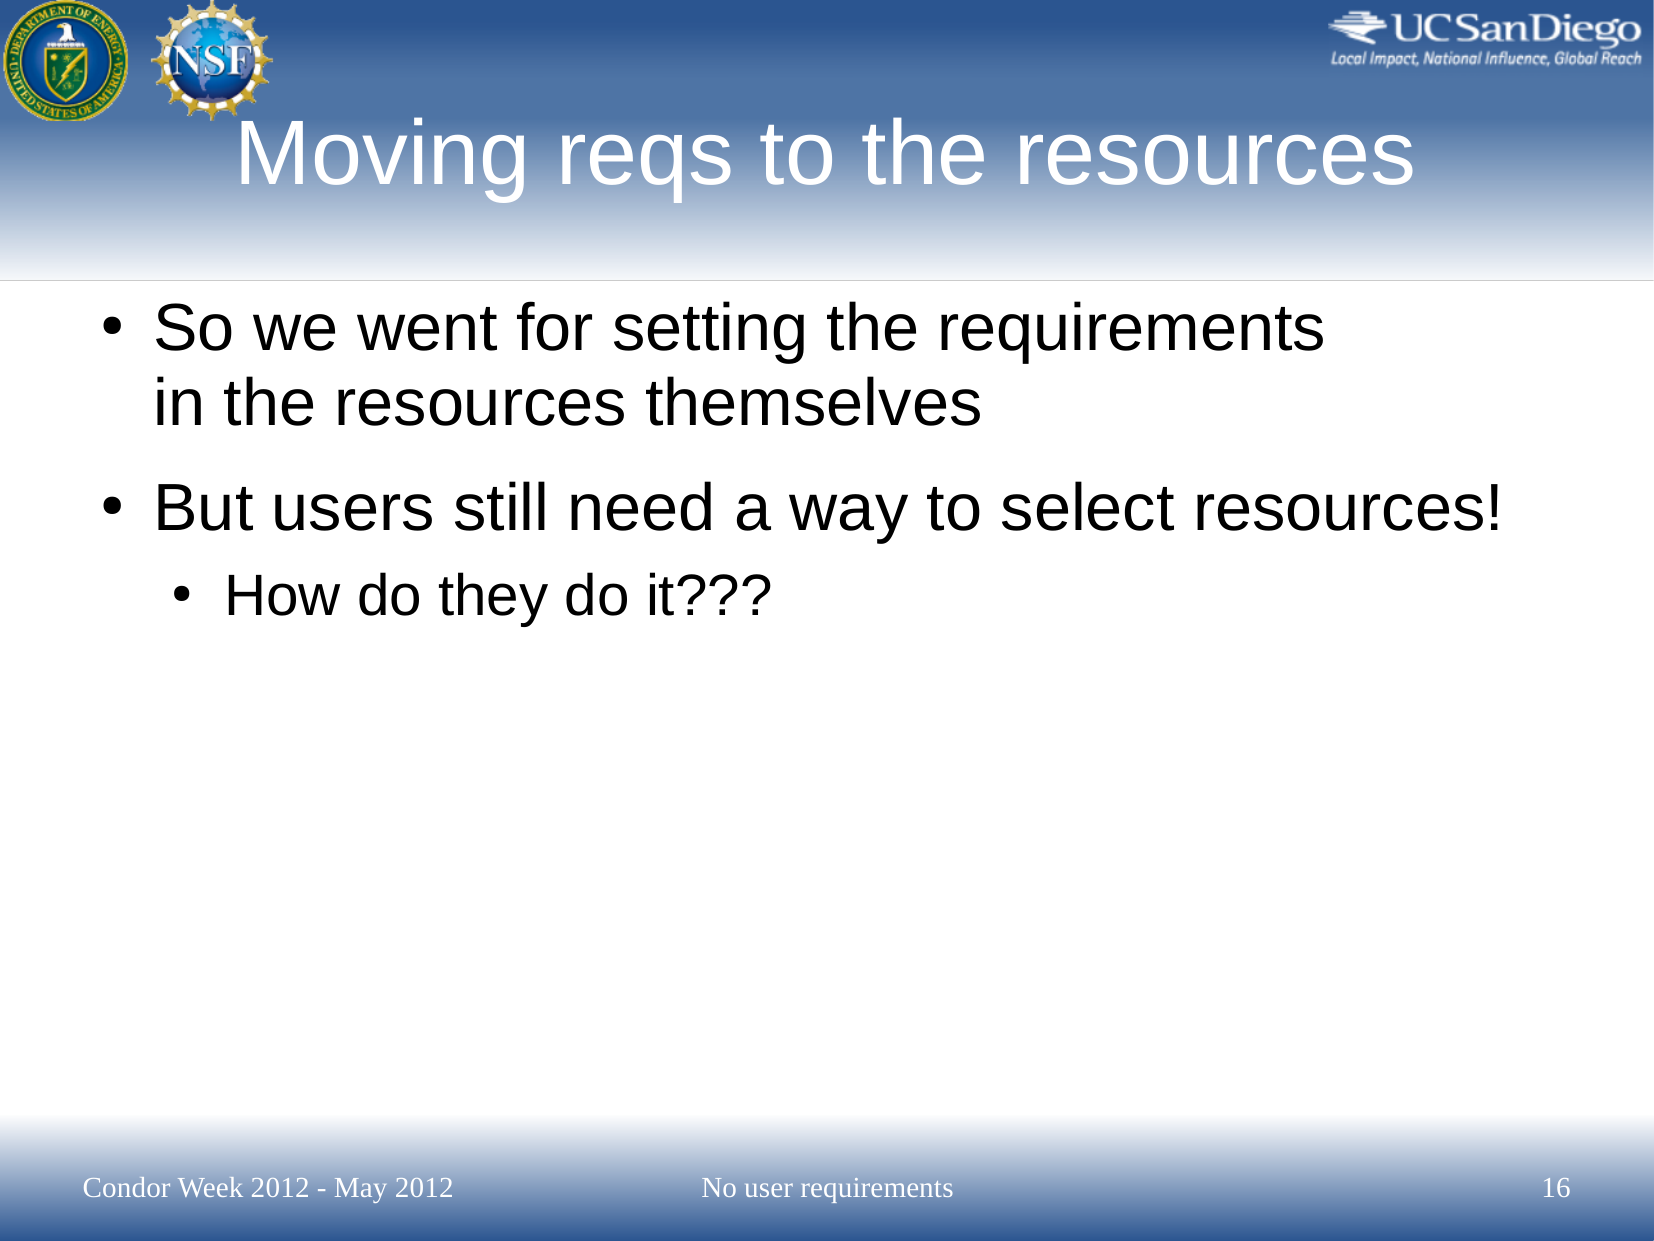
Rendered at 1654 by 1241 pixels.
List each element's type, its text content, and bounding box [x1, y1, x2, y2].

picture [0, 0, 1654, 288]
list So we went for setting the requirements in the resources themselves But users still need a way to select resources! How do they do it??? [82, 290, 1571, 1109]
title Moving reqs to the resources [82, 56, 1571, 250]
